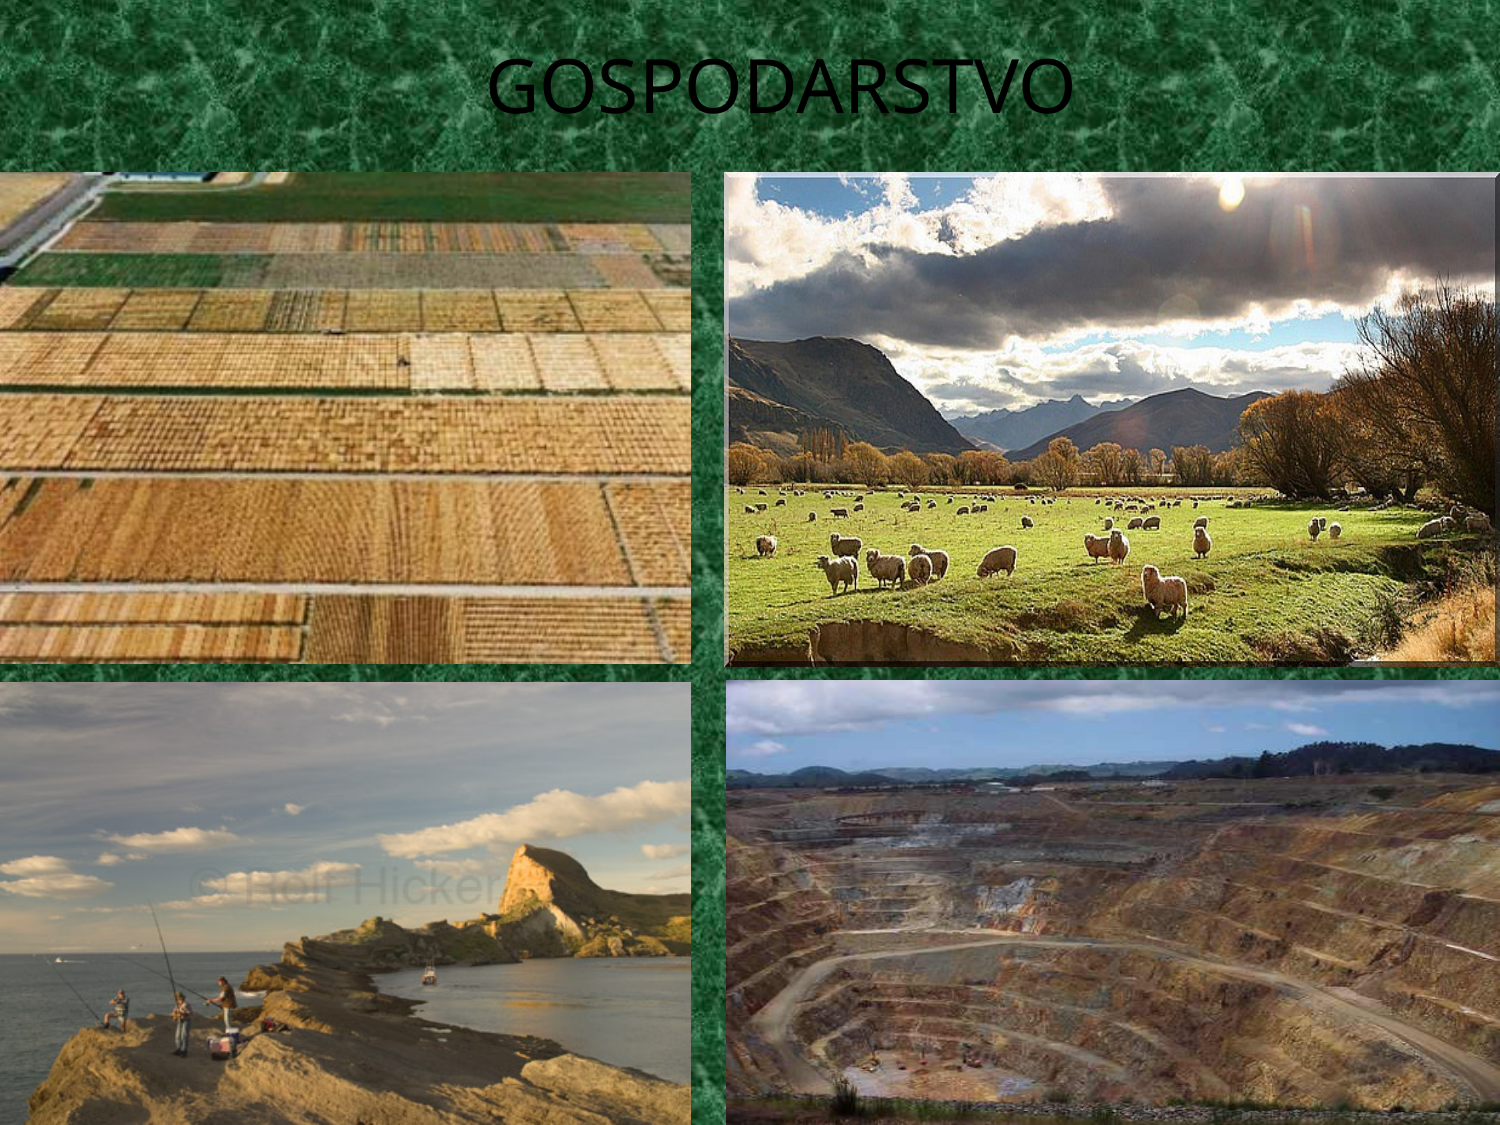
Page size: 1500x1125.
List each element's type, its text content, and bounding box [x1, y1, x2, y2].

text_box GOSPODARSTVO [430, 30, 1131, 161]
picture [0, 0, 1500, 1125]
